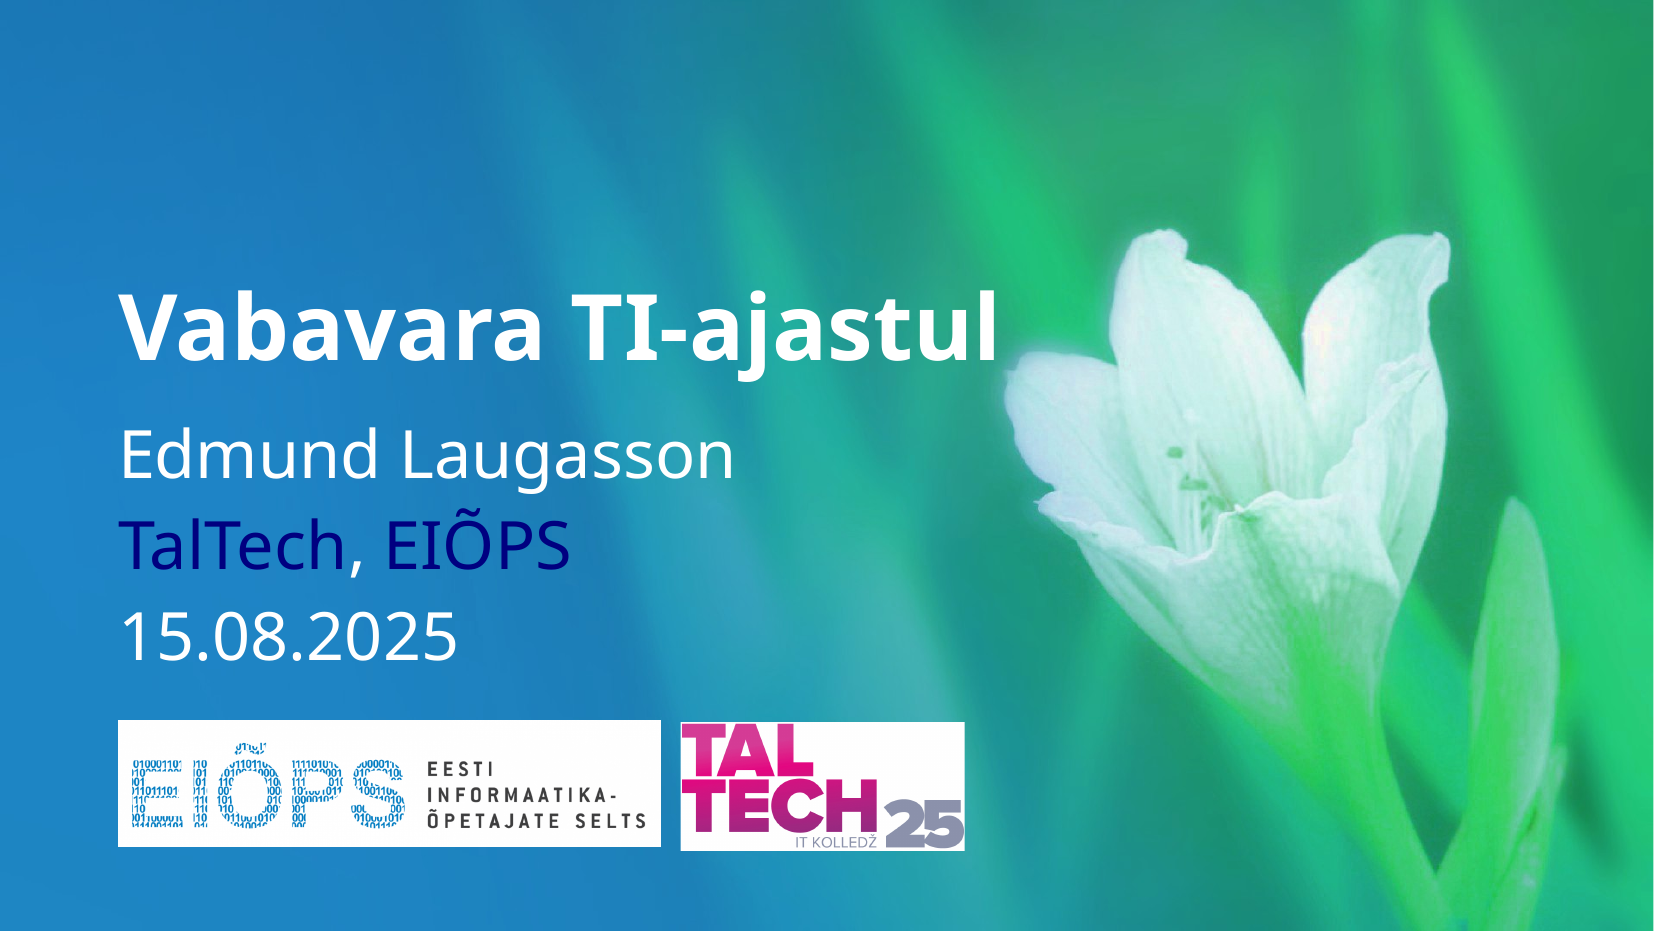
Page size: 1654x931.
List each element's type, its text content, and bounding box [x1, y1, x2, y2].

picture [0, 0, 1654, 931]
title Vabavara TI-ajastul [118, 177, 1536, 366]
subtitle Edmund Laugasson TalTech, EIÕPS 15.08.2025 [118, 366, 1536, 721]
